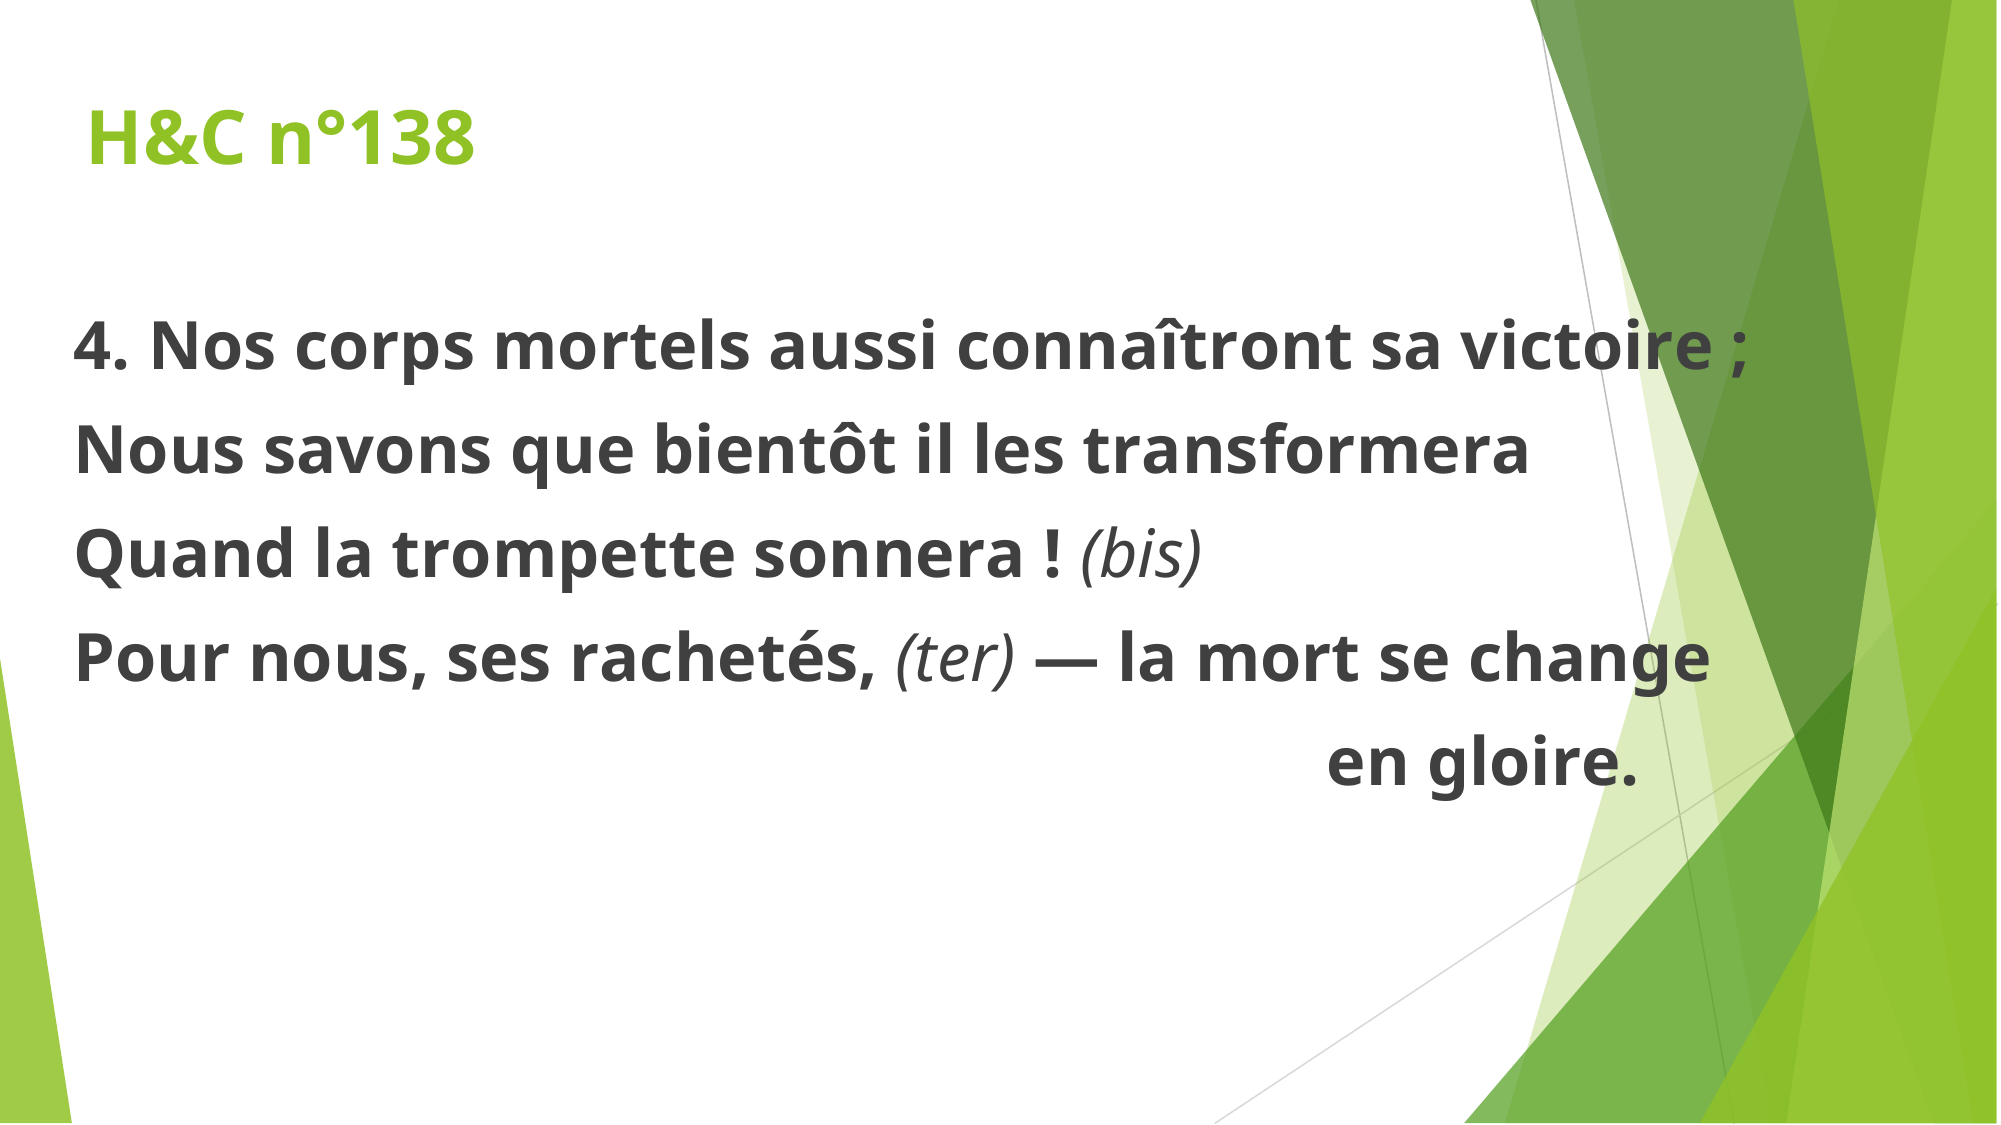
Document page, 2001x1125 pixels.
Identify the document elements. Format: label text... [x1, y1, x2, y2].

text_box H&C n°138 [70, 82, 603, 189]
text_box 4. Nos corps mortels aussi connaîtront sa victoire ; Nous savons que bientôt il les transformera Quand la trompette sonnera ! (bis) Pour nous, ses rachetés, (ter) — la mort se change en gloire. [58, 283, 1985, 1075]
